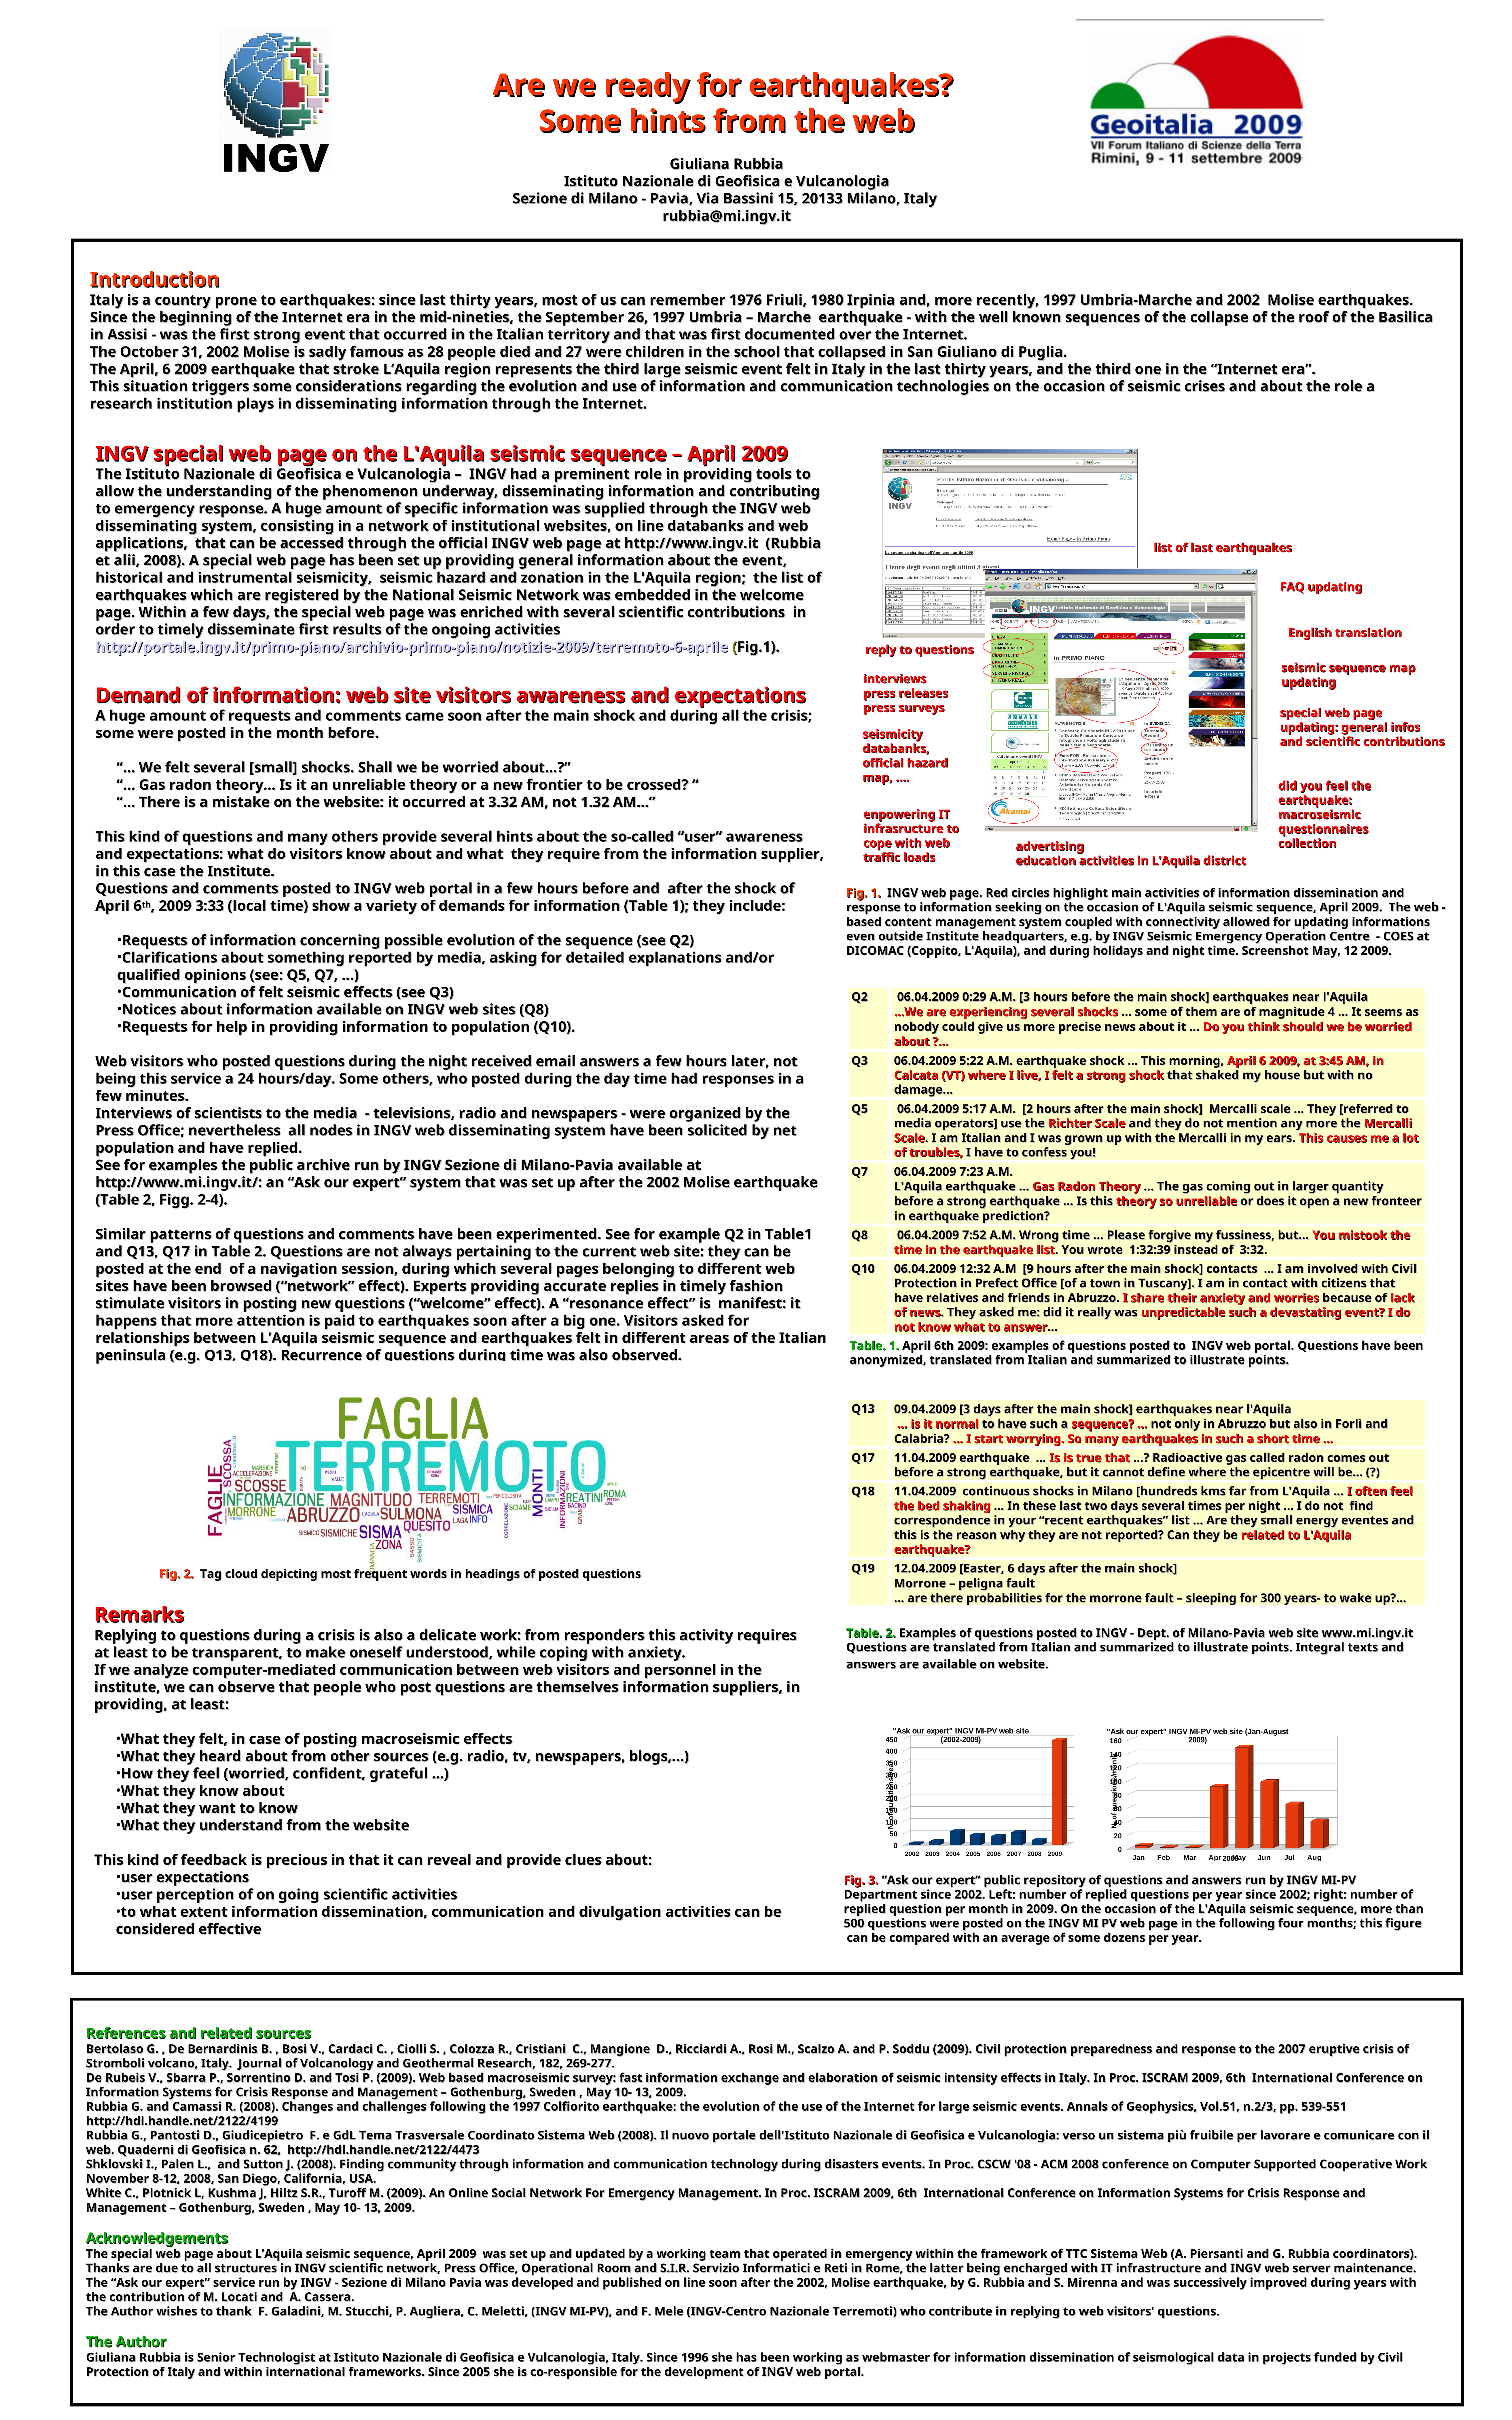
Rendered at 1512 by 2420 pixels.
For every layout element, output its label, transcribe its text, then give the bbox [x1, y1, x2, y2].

text_box seismicity databanks, official hazard map, .... [858, 724, 966, 786]
text_box Fig. 2. Tag cloud depicting most frequent words in headings of posted questions [155, 1564, 740, 1608]
table_cell Q3 [849, 1052, 888, 1097]
text_box Fig. 3. “Ask our expert” public repository of questions and answers run by INGV MI-PV Department since 2002. Left: number of replied questions per year since 2002; right: number of replied question per month in 2009. On the occasion of the L'Aquila seismic sequence, more than 500 questions were posted on the INGV MI PV web page in the following four months; this figure can be compared with an average of some dozens per year. [839, 1870, 1429, 1974]
table_header 06.04.2009 0:29 A.M. [3 hours before the main shock] earthquakes near l'Aquila ...We are experiencing several shocks ... some of them are of magnitude 4 ... It seems as nobody could give us more precise news about it ... Do you think should we be worried about ?... [891, 988, 1425, 1049]
chart [1103, 1722, 1344, 1865]
picture [985, 638, 1034, 655]
table_cell 06.04.2009 5:22 A.M. earthquake shock … This morning, April 6 2009, at 3:45 AM, in Calcata (VT) where I live, I felt a strong shock that shaked my house but with no damage... [891, 1052, 1425, 1097]
text_box [71, 1999, 1463, 2405]
table_cell 11.04.2009 continuous shocks in Milano [hundreds kms far from L'Aquila ... I often feel the bed shaking ... In these last two days several times per night ... I do not find correspondence in your “recent earthquakes” list ... Are they small energy eventes and this is the reason why they are not reported? Can they be related to L'Aquila earthquake? [891, 1483, 1425, 1557]
text_box Are we ready for earthquakes? Some hints from the web Giuliana Rubbia Istituto Nazionale di Geofisica e Vulcanologia Sezione di Milano - Pavia, Via Bassini 15, 20133 Milano, Italy rubbia@mi.ingv.it [79, 63, 1375, 222]
picture [204, 1361, 630, 1564]
text_box special web page updating: general infos and scientific contributions [1276, 703, 1448, 750]
table_cell 06.04.2009 7:52 A.M. Wrong time ... Please forgive my fussiness, but... You mistook the time in the earthquake list. You wrote 1:32:39 instead of 3:32. [891, 1226, 1425, 1257]
picture [1076, 19, 1324, 180]
table_header Q13 [849, 1400, 888, 1446]
table_header 09.04.2009 [3 days after the main shock] earthquakes near l'Aquila ... is it normal to have such a sequence? ... not only in Abruzzo but also in Forlì and Calabria? ... I start worrying. So many earthquakes in such a short time ... [891, 1400, 1425, 1446]
text_box FAQ updating [1276, 577, 1366, 595]
table_cell 06.04.2009 5:17 A.M. [2 hours after the main shock] Mercalli scale ... They [referred to media operators] use the Richter Scale and they do not mention any more the Mercalli Scale. I am Italian and I was grown up with the Mercalli in my ears. This causes me a lot of troubles, I have to confess you! [891, 1100, 1425, 1160]
text_box enpowering IT infrasructure to cope with web traffic loads [859, 804, 987, 869]
text_box list of last earthquakes [1149, 538, 1296, 556]
picture [218, 29, 334, 175]
table_cell 11.04.2009 earthquake … Is is true that ...? Radioactive gas called radon comes out before a strong earthquake, but it cannot define where the epicentre will be... (?) [891, 1449, 1425, 1480]
chart [880, 1721, 1079, 1860]
table_cell 12.04.2009 [Easter, 6 days after the main shock] Morrone – peligna fault … are there probabilities for the morrone fault – sleeping for 300 years- to wake up?... [891, 1560, 1425, 1605]
table_header Q2 [849, 988, 888, 1049]
text_box INGV special web page on the L'Aquila seismic sequence – April 2009 The Istituto Nazionale di Geofisica e Vulcanologia – INGV had a preminent role in providing tools to allow the understanding of the phenomenon underway, disseminating information and contributing to emergency response. A huge amount of specific information was supplied through the INGV web disseminating system, consisting in a network of institutional websites, on line databanks and web applications, that can be accessed through the official INGV web page at http://www.ingv.it (Rubbia et alii, 2008). A special web page has been set up providing general information about the event, historical and instrumental seismicity, seismic hazard and zonation in the L'Aquila region; the list of earthquakes which are registered by the National Seismic Network was embedded in the welcome page. Within a few days, the special web page was enriched with several scientific contributions in order to timely disseminate first results of the ongoing activities http://portale.ingv.it/primo-piano/archivio-primo-piano/notizie-2009/terremoto-6-aprile (Fig.1). [91, 438, 833, 679]
table_cell Q19 [849, 1560, 888, 1605]
text_box interviews press releases press surveys [859, 669, 970, 716]
table_cell 06.04.2009 12:32 A.M [9 hours after the main shock] contacts ... I am involved with Civil Protection in Prefect Office [of a town in Tuscany]. I am in contact with citizens that have relatives and friends in Abruzzo. I share their anxiety and worries because of lack of news. They asked me: did it really was unpredictable such a devastating event? I do not know what to answer... [891, 1260, 1425, 1334]
text_box Fig. 1. INGV web page. Red circles highlight main activities of information dissemination and response to information seeking on the occasion of L'Aquila seismic sequence, April 2009. The web - based content management system coupled with connectivity allowed for updating informations even outside Institute headquarters, e.g. by INGV Seismic Emergency Operation Centre - COES at DICOMAC (Coppito, L'Aquila), and during holidays and night time. Screenshot May, 12 2009. [842, 883, 1464, 977]
text_box Table. 1. April 6th 2009: examples of questions posted to INGV web portal. Questions have been anonymized, translated from Italian and summarized to illustrate points. [845, 1335, 1429, 1404]
table_cell [849, 1608, 888, 1623]
table_cell Q17 [849, 1449, 888, 1480]
table_cell 06.04.2009 7:23 A.M. L'Aquila earthquake ... Gas Radon Theory ... The gas coming out in larger quantity before a strong earthquake ... Is this theory so unreliable or does it open a new fronteer in earthquake prediction? [891, 1163, 1425, 1224]
table_cell Q7 [849, 1163, 888, 1224]
picture [985, 662, 1034, 678]
table_cell Q8 [849, 1226, 888, 1257]
text_box did you feel the earthquake: macroseismic questionnaires collection [1274, 776, 1427, 852]
table_cell [891, 1608, 1425, 1623]
picture [882, 449, 1258, 832]
table_cell Q5 [849, 1100, 888, 1160]
text_box References and related sources Bertolaso G. , De Bernardinis B. , Bosi V., Cardaci C. , Ciolli S. , Colozza R., Cristiani C., Mangione D., Ricciardi A., Rosi M., Scalzo A. and P. Soddu (2009). Civil protection preparedness and response to the 2007 eruptive crisis of Stromboli volcano, Italy. Journal of Volcanology and Geothermal Research, 182, 269-277. De Rubeis V., Sbarra P., Sorrentino D. and Tosi P. (2009). Web based macroseismic survey: fast information exchange and elaboration of seismic intensity effects in Italy. In Proc. ISCRAM 2009, 6th International Conference on Information Systems for Crisis Response and Management – Gothenburg, Sweden , May 10- 13, 2009. Rubbia G. and Camassi R. (2008). Changes and challenges following the 1997 Colfiorito earthquake: the evolution of the use of the Internet for large seismic events. Annals of Geophysics, Vol.51, n.2/3, pp. 539-551 http://hdl.handle.net/2122/4199 Rubbia G., Pantosti D., Giudicepietro F. e GdL Tema Trasversale Coordinato Sistema Web (2008). Il nuovo portale dell'Istituto Nazionale di Geofisica e Vulcanologia: verso un sistema più fruibile per lavorare e comunicare con il web. Quaderni di Geofisica n. 62, http://hdl.handle.net/2122/4473 Shklovski I., Palen L., and Sutton J. (2008). Finding community through information and communication technology during disasters events. In Proc. CSCW '08 - ACM 2008 conference on Computer Supported Cooperative Work November 8-12, 2008, San Diego, California, USA. White C., Plotnick L, Kushma J, Hiltz S.R., Turoff M. (2009). An Online Social Network For Emergency Management. In Proc. ISCRAM 2009, 6th International Conference on Information Systems for Crisis Response and Management – Gothenburg, Sweden , May 10- 13, 2009. Acknowledgements The special web page about L’Aquila seismic sequence, April 2009 was set up and updated by a working team that operated in emergency within the framework of TTC Sistema Web (A. Piersanti and G. Rubbia coordinators). Thanks are due to all structures in INGV scientific network, Press Office, Operational Room and S.I.R. Servizio Informatici e Reti in Rome, the latter being encharged with IT infrastructure and INGV web server maintenance. The “Ask our expert” service run by INGV - Sezione di Milano Pavia was developed and published on line soon after the 2002, Molise earthquake, by G. Rubbia and S. Mirenna and was successively improved during years with the contribution of M. Locati and A. Cassera. The Author wishes to thank F. Galadini, M. Stucchi, P. Augliera, C. Meletti, (INGV MI-PV), and F. Mele (INGV-Centro Nazionale Terremoti) who contribute in replying to web visitors' questions. The Author Giuliana Rubbia is Senior Technologist at Istituto Nazionale di Geofisica e Vulcanologia, Italy. Since 1996 she has been working as webmaster for information dissemination of seismological data in projects funded by Civil Protection of Italy and within international frameworks. Since 2005 she is co-responsible for the development of INGV web portal. [82, 2022, 1443, 2412]
text_box English translation [1284, 623, 1406, 642]
text_box advertising education activities in L'Aquila district [1011, 836, 1250, 869]
text_box Introduction Italy is a country prone to earthquakes: since last thirty years, most of us can remember 1976 Friuli, 1980 Irpinia and, more recently, 1997 Umbria-Marche and 2002 Molise earthquakes. Since the beginning of the Internet era in the mid-nineties, the September 26, 1997 Umbria – Marche earthquake - with the well known sequences of the collapse of the roof of the Basilica in Assisi - was the first strong event that occurred in the Italian territory and that was first documented over the Internet. The October 31, 2002 Molise is sadly famous as 28 people died and 27 were children in the school that collapsed in San Giuliano di Puglia. The April, 6 2009 earthquake that stroke L’Aquila region represents the third large seismic event felt in Italy in the last thirty years, and the third one in the “Internet era”. This situation triggers some considerations regarding the evolution and use of information and communication technologies on the occasion of seismic crises and about the role a research institution plays in disseminating information through the Internet. [86, 264, 1446, 449]
table_cell Q18 [849, 1483, 888, 1557]
text_box Remarks Replying to questions during a crisis is also a delicate work: from responders this activity requires at least to be transparent, to make oneself understood, while coping with anxiety. If we analyze computer-mediated communication between web visitors and personnel in the institute, we can observe that people who post questions are themselves information suppliers, in providing, at least: What they felt, in case of posting macroseismic effects What they heard about from other sources (e.g. radio, tv, newspapers, blogs,...) How they feel (worried, confident, grateful ...) What they know about What they want to know What they understand from the website This kind of feedback is precious in that it can reveal and provide clues about: user expectations user perception of on going scientific activities to what extent information dissemination, communication and divulgation activities can be considered effective [90, 1599, 820, 1956]
text_box Demand of information: web site visitors awareness and expectations A huge amount of requests and comments came soon after the main shock and during all the crisis; some were posted in the month before. “… We felt several [small] shocks. Shall we be worried about…?” “… Gas radon theory… Is it an unreliable theory or a new frontier to be crossed? “ “… There is a mistake on the website: it occurred at 3.32 AM, not 1.32 AM…” This kind of questions and many others provide several hints about the so-called “user” awareness and expectations: what do visitors know about and what they require from the information supplier, in this case the Institute. Questions and comments posted to INGV web portal in a few hours before and after the shock of April 6th, 2009 3:33 (local time) show a variety of demands for information (Table 1); they include: Requests of information concerning possible evolution of the sequence (see Q2) Clarifications about something reported by media, asking for detailed explanations and/or qualified opinions (see: Q5, Q7, ...) Communication of felt seismic effects (see Q3) Notices about information available on INGV web sites (Q8) Requests for help in providing information to population (Q10). Web visitors who posted questions during the night received email answers a few hours later, not being this service a 24 hours/day. Some others, who posted during the day time had responses in a few minutes. Interviews of scientists to the media - televisions, radio and newspapers - were organized by the Press Office; nevertheless all nodes in INGV web disseminating system have been solicited by net population and have replied. See for examples the public archive run by INGV Sezione di Milano-Pavia available at http://www.mi.ingv.it/: an “Ask our expert” system that was set up after the 2002 Molise earthquake (Table 2, Figg. 2-4). Similar patterns of questions and comments have been experimented. See for example Q2 in Table1 and Q13, Q17 in Table 2. Questions are not always pertaining to the current web site: they can be posted at the end of a navigation session, during which several pages belonging to different web sites have been browsed (“network” effect). Experts providing accurate replies in timely fashion stimulate visitors in posting new questions (“welcome” effect). A “resonance effect” is manifest: it happens that more attention is paid to earthquakes soon after a big one. Visitors asked for relationships between L'Aquila seismic sequence and earthquakes felt in different areas of the Italian peninsula (e.g. Q13, Q18). Recurrence of questions during time was also observed. [91, 679, 833, 1397]
picture [204, 1608, 630, 1611]
text_box seismic sequence map updating [1277, 657, 1420, 691]
text_box reply to questions [861, 640, 978, 659]
table_cell Q10 [849, 1260, 888, 1334]
text_box Table. 2. Examples of questions posted to INGV - Dept. of Milano-Pavia web site www.mi.ingv.it Questions are translated from Italian and summarized to illustrate points. Integral texts and answers are available on website. [842, 1623, 1446, 1691]
